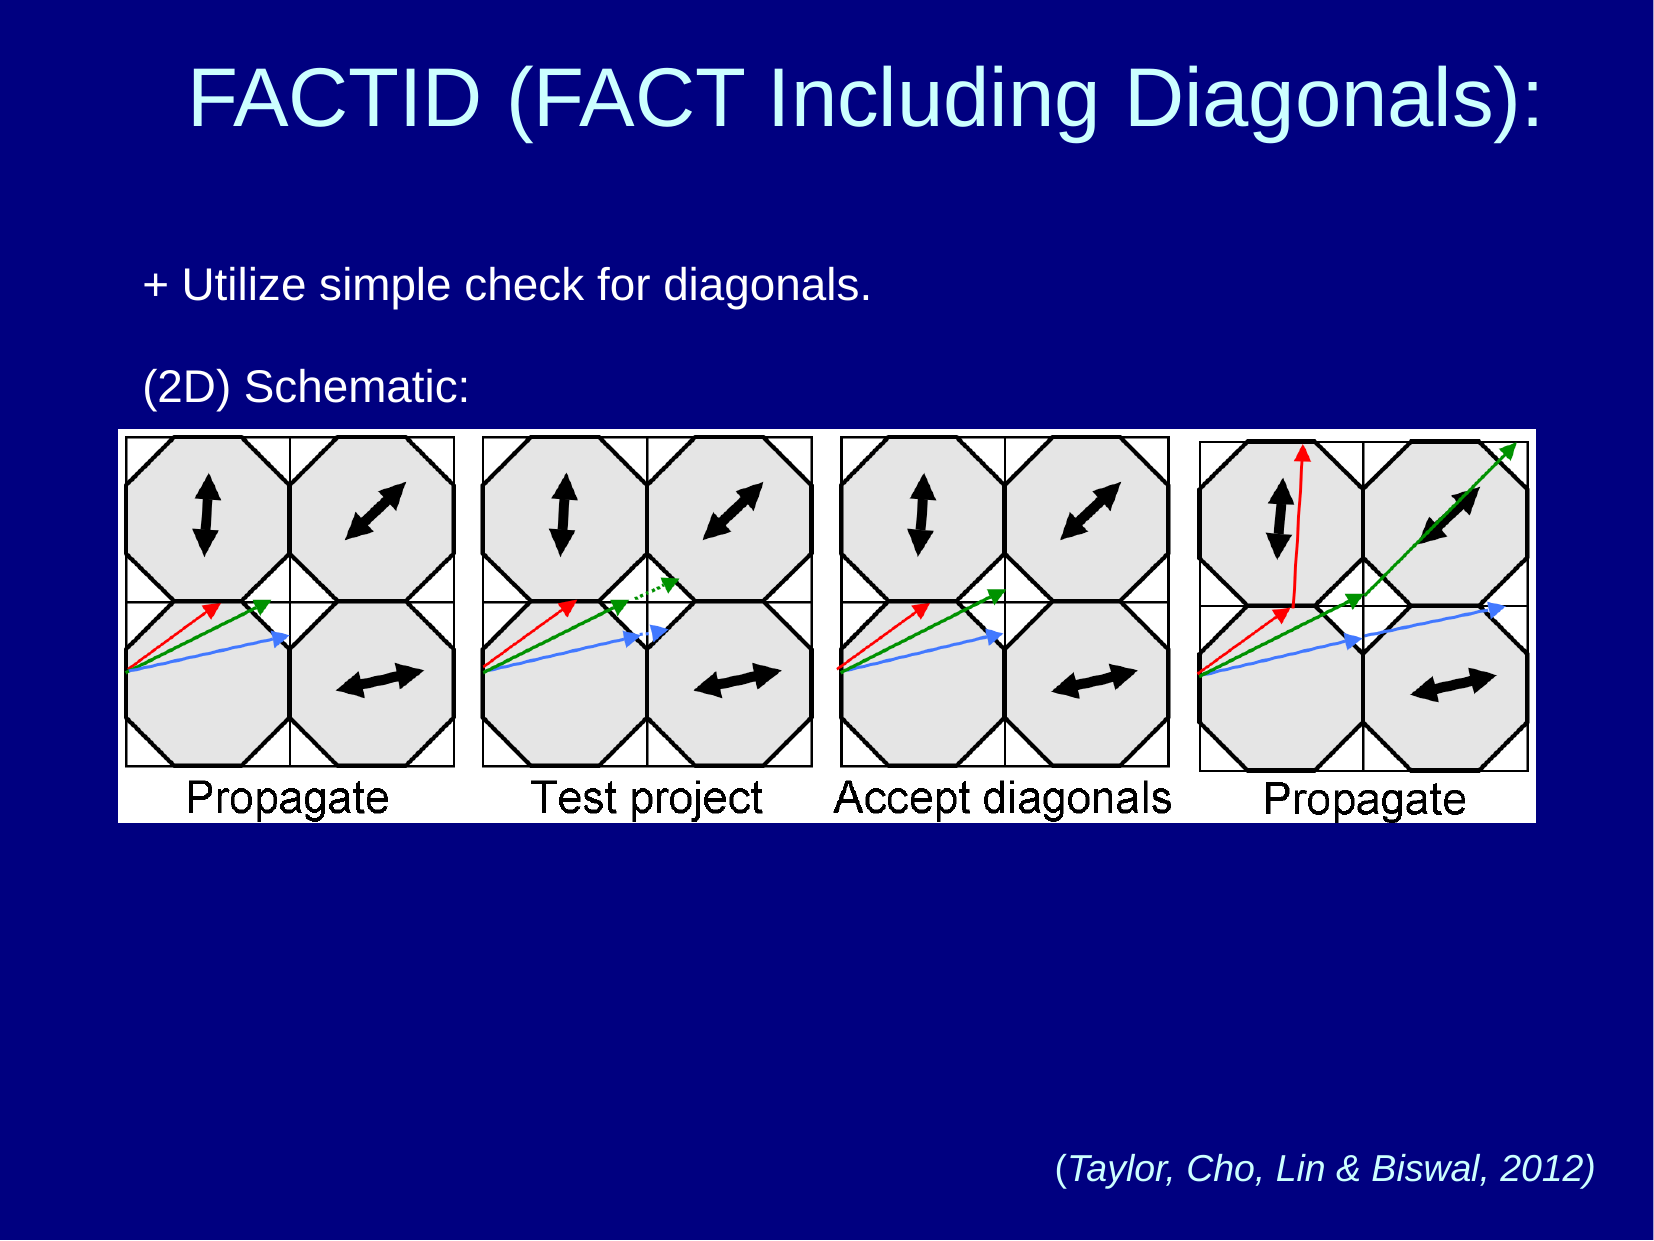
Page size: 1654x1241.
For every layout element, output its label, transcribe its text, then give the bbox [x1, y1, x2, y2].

text_box + Utilize simple check for diagonals. (2D) Schematic: [127, 251, 889, 420]
title FACTID (FACT Including Diagonals): [106, 29, 1627, 166]
text_box (Taylor, Cho, Lin & Biswal, 2012) [1039, 1139, 1613, 1197]
picture [118, 429, 1536, 823]
